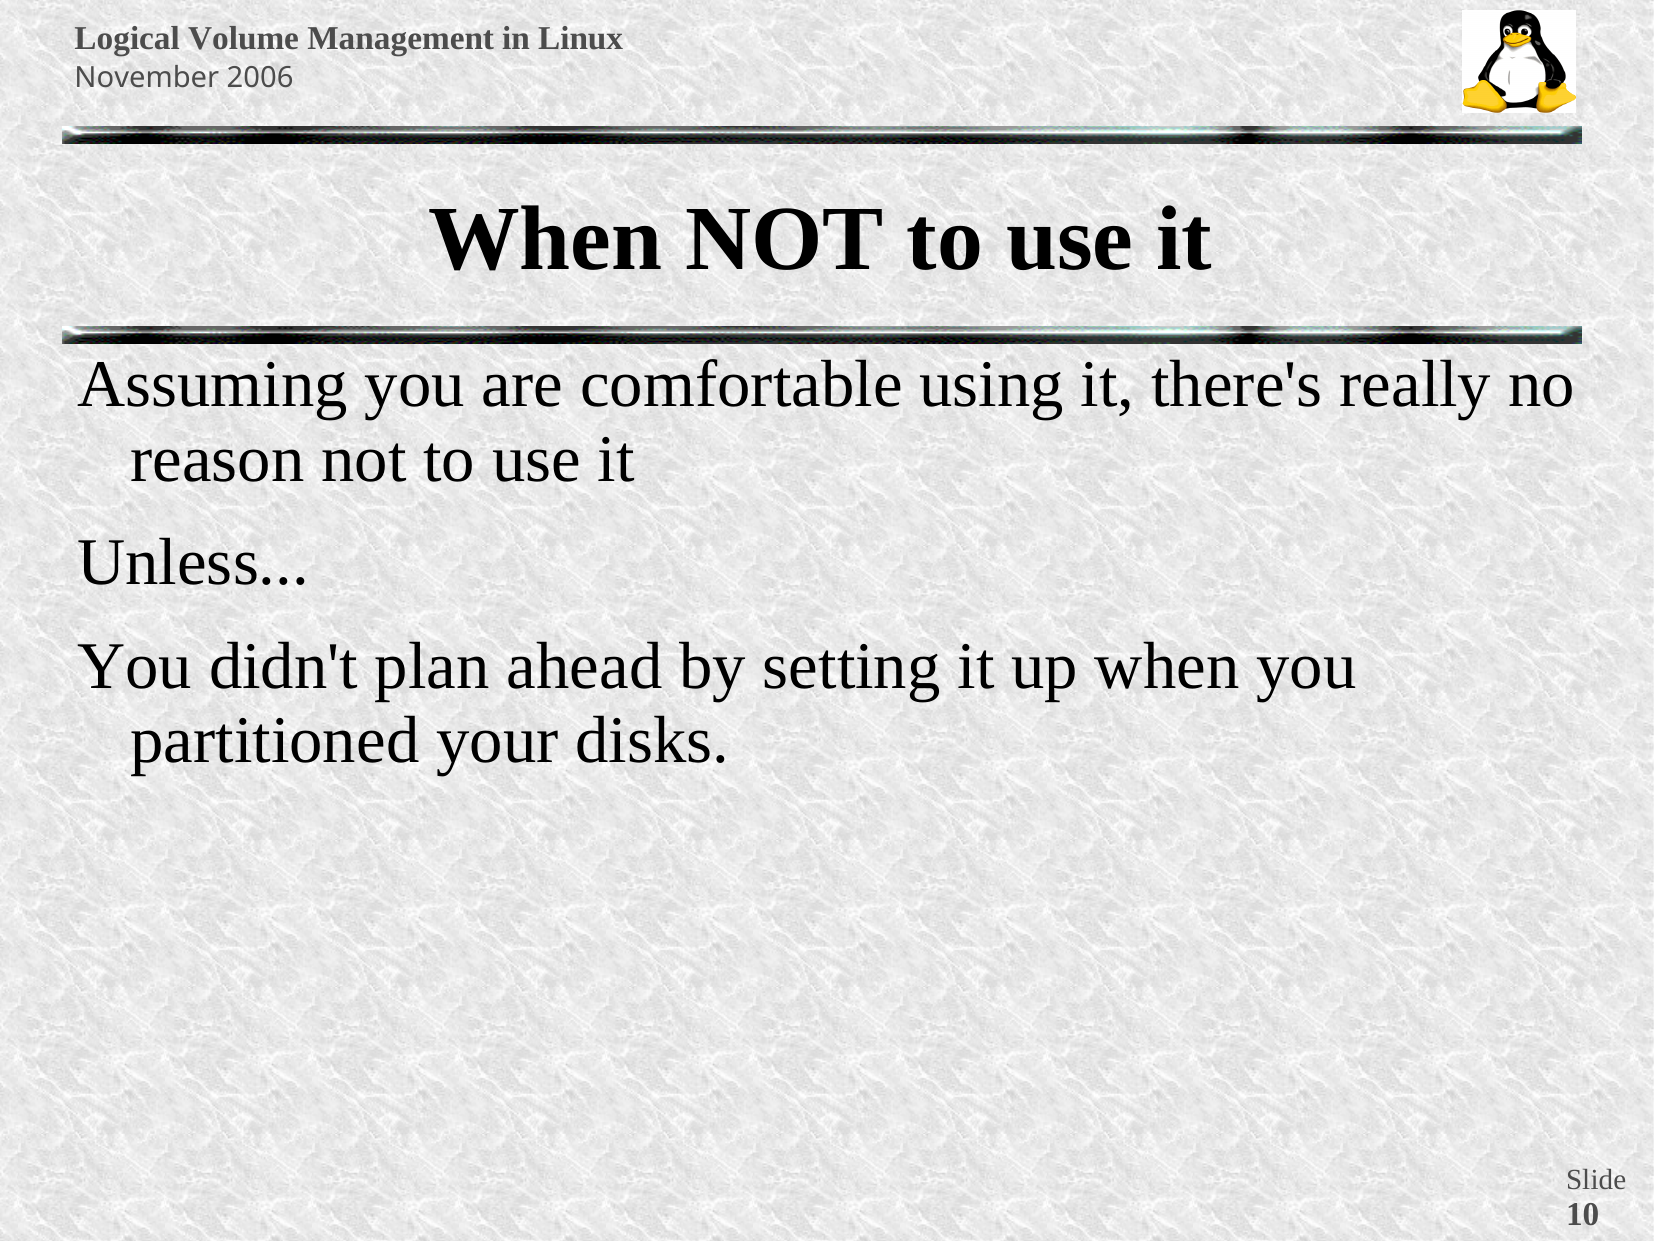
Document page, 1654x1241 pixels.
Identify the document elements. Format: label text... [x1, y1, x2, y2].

picture [0, 0, 1654, 1241]
list Assuming you are comfortable using it, there's really no reason not to use it Unless... You didn't plan ahead by setting it up when you partitioned your disks. [59, 347, 1582, 1188]
title When NOT to use it [59, 156, 1582, 320]
